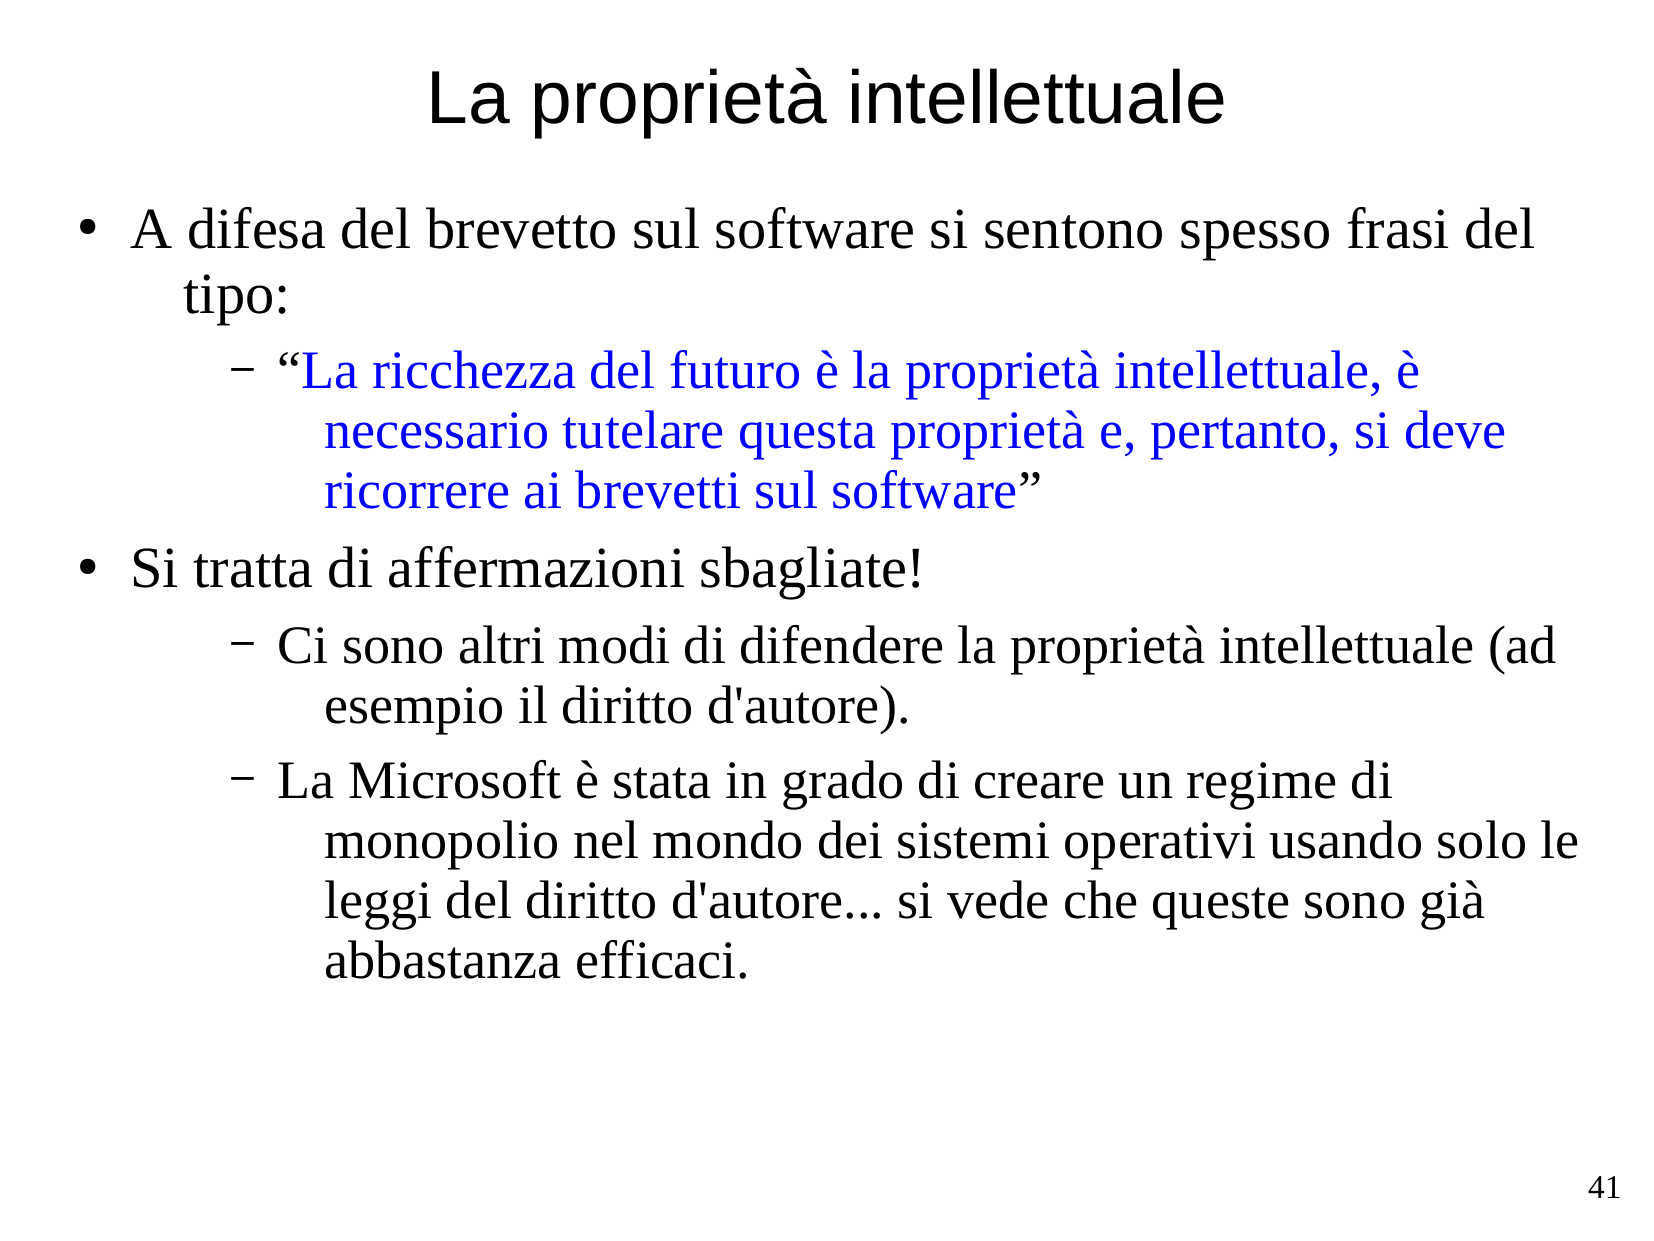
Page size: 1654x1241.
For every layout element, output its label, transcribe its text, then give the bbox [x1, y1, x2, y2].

list A difesa del brevetto sul software si sentono spesso frasi del tipo: “La ricchezza del futuro è la proprietà intellettuale, è necessario tutelare questa proprietà e, pertanto, si deve ricorrere ai brevetti sul software” Si tratta di affermazioni sbagliate! Ci sono altri modi di difendere la proprietà intellettuale (ad esempio il diritto d'autore). La Microsoft è stata in grado di creare un regime di monopolio nel mondo dei sistemi operativi usando solo le leggi del diritto d'autore... si vede che queste sono già abbastanza efficaci. [42, 196, 1612, 1187]
title La proprietà intellettuale [37, 30, 1617, 166]
